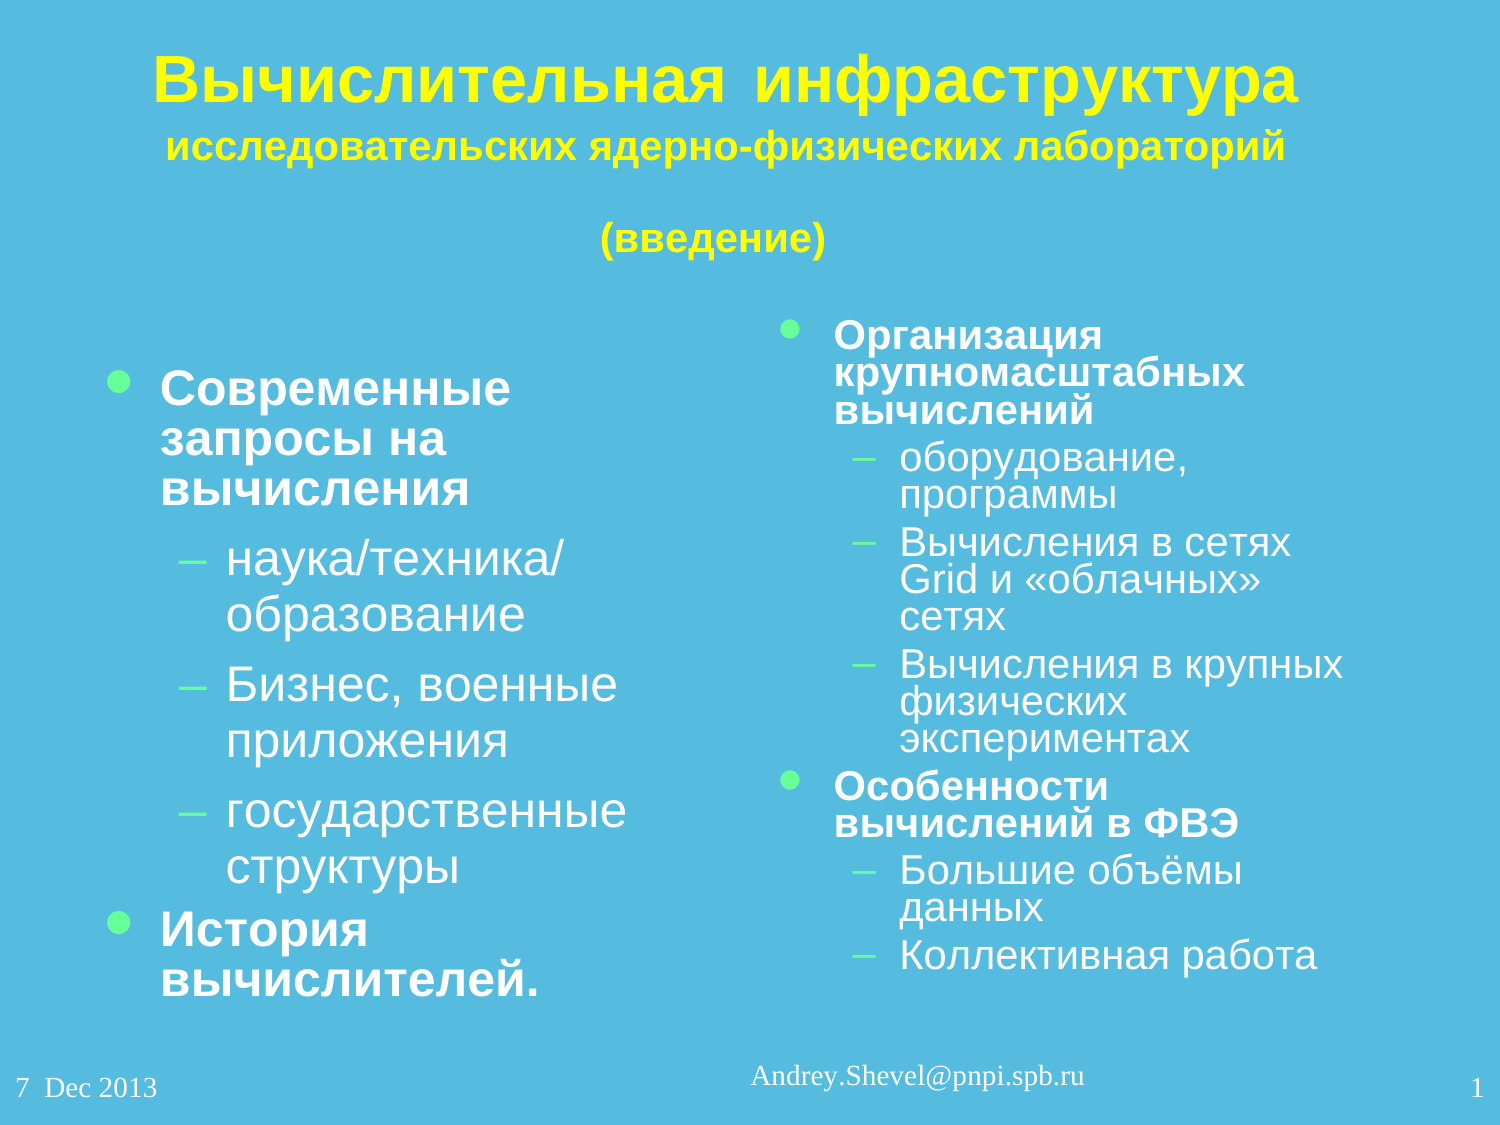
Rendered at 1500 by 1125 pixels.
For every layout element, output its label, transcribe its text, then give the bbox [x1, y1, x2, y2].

list Организация крупномасштабных вычислений оборудование, программы Вычисления в сетях Grid и «облачных» сетях Вычисления в крупных физических экспериментах Особенности вычислений в ФВЭ Большие объёмы данных Коллективная работа [762, 312, 1388, 1004]
title Вычислительная инфраструктура исследовательских ядерно-физических лабораторий (введение) [88, 11, 1364, 280]
list Современные запросы на вычисления наука/техника/образование Бизнес, военные приложения государственные структуры История вычислителей. [88, 289, 714, 1034]
